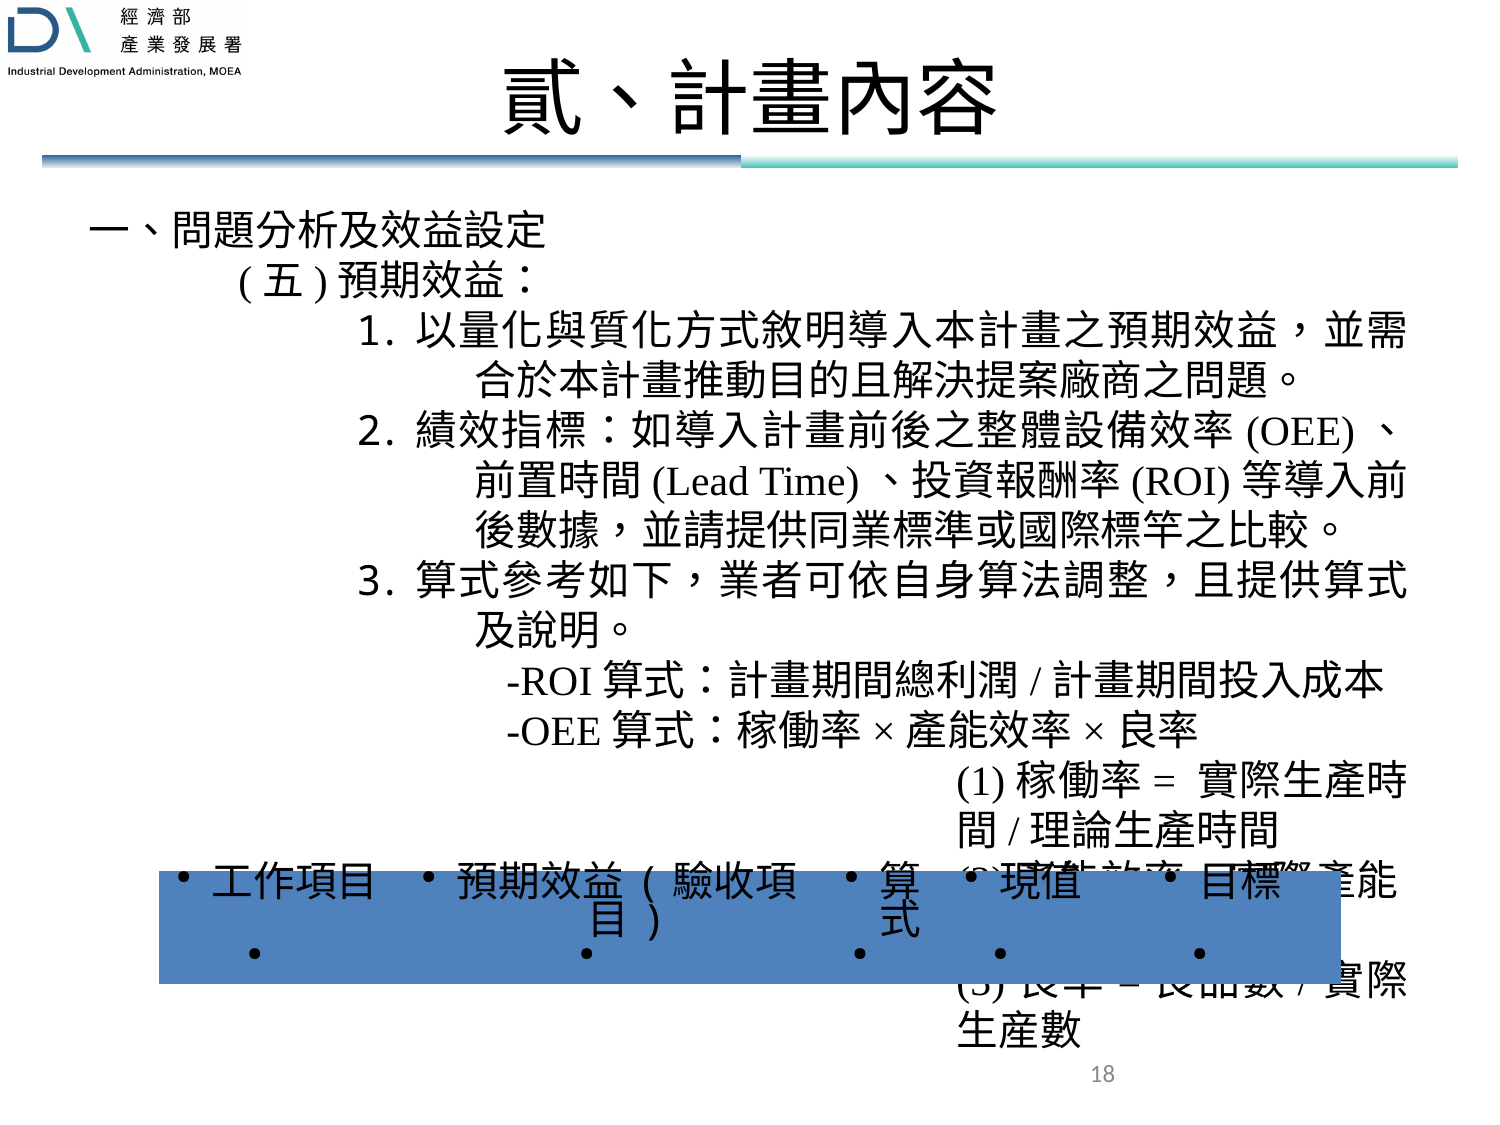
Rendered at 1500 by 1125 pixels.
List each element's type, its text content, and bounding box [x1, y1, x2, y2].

table_header 工作項目 [346, 886, 368, 893]
title 貳、計畫內容 [75, 19, 1426, 171]
text_box 一、問題分析及效益設定 (五)預期效益： 以量化與質化方式敘明導入本計畫之預期效益，並需合於本計畫推動目的且解決提案廠商之問題。 績效指標：如導入計畫前後之整體設備效率(OEE)、前置時間(Lead Time)、投資報酬率(ROI)等導入前後數據，並請提供同業標準或國際標竿之比較。 算式參考如下，業者可依自身算法調整，且提供算式及說明。 -ROI算式：計畫期間總利潤/計畫期間投入成本 -OEE算式：稼働率×產能效率×良率 (1)稼働率= 實際生產時間/理論生產時間 (2)產能效率=實際產能/標準產能 (3)良率=良品數/實際生産數 [73, 196, 1423, 1062]
text_box 18 [1074, 1042, 1426, 1103]
table_header 預期效益(驗收項目) [396, 871, 823, 946]
table_cell [942, 946, 1104, 984]
table_cell [1104, 946, 1341, 984]
table_header 工作項目 [159, 871, 396, 946]
table_cell [159, 946, 396, 984]
table_header 現值 [1059, 886, 1073, 890]
table_header 現值 [1059, 874, 1073, 878]
table_header 現值 [1059, 880, 1073, 884]
table_header 現值 [1020, 872, 1034, 876]
table_cell [823, 946, 942, 984]
table_header 現值 [942, 871, 1104, 946]
table_header 工作項目 [346, 876, 368, 883]
table_header 目標 [1104, 871, 1341, 946]
table_header 現值 [1020, 879, 1034, 883]
table_header 算式 [823, 871, 942, 946]
table_header 目標 [1208, 886, 1230, 893]
table_cell [396, 946, 823, 984]
table_header 算式 [895, 886, 906, 890]
table_header 目標 [1208, 876, 1230, 883]
